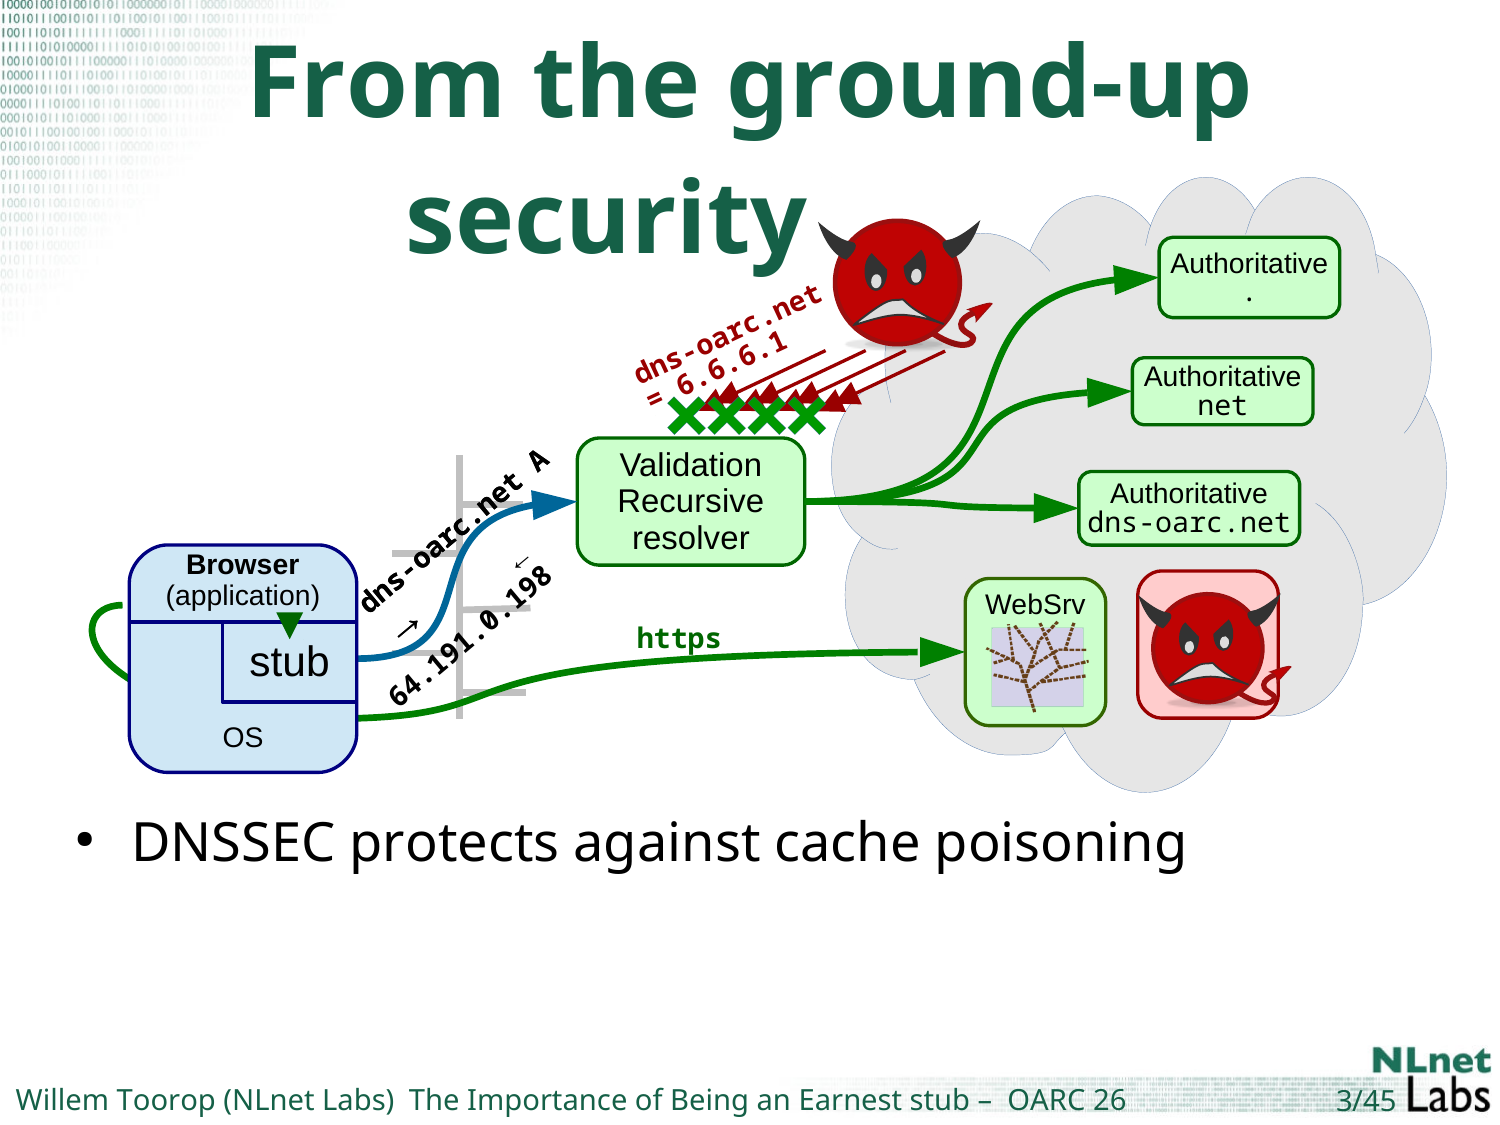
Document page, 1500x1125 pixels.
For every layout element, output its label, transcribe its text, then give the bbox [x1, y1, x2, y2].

picture [0, 0, 1447, 793]
picture [774, 1037, 1492, 1124]
title From the ground-up security [75, 31, 1425, 263]
list DNSSEC protects against cache poisoning [75, 803, 1425, 991]
